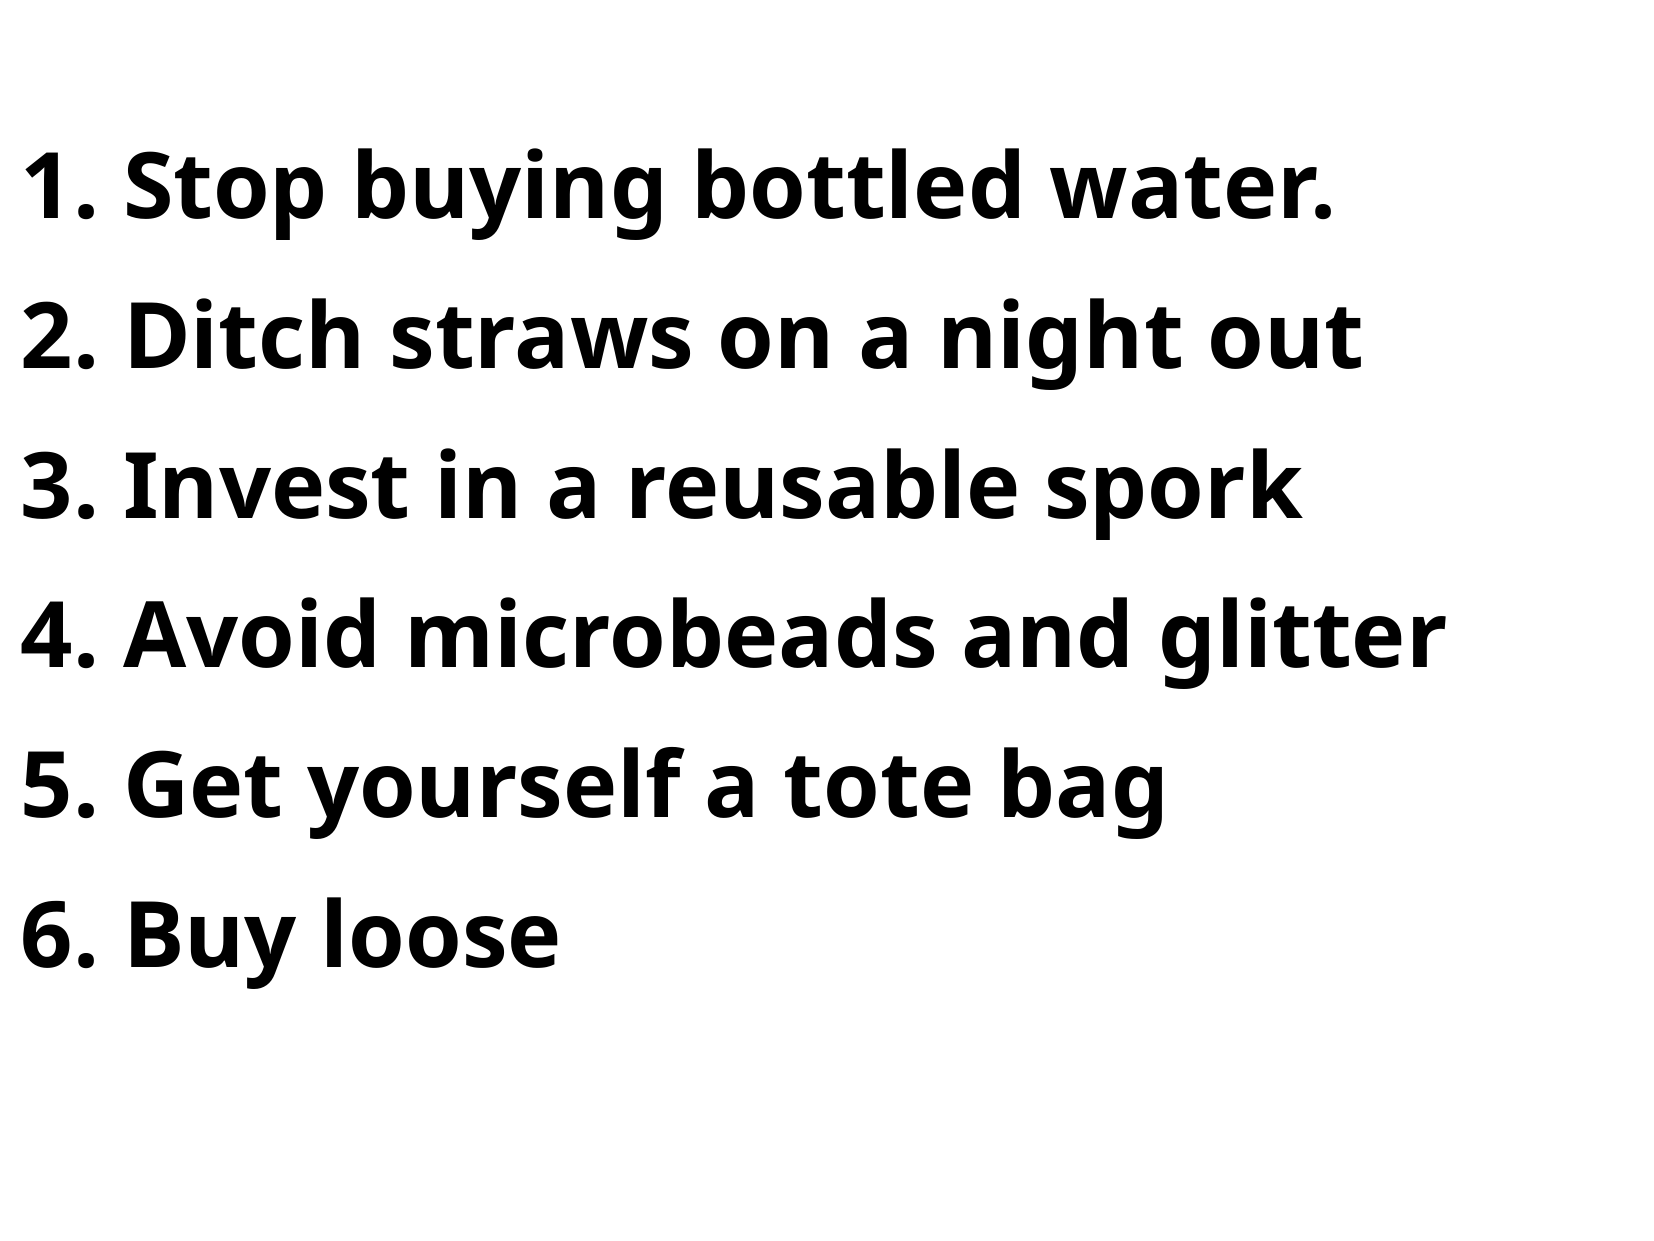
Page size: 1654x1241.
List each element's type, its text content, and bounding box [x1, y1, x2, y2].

text_box 1. Stop buying bottled water. 2. Ditch straws on a night out 3. Invest in a reusable spork 4. Avoid microbeads and glitter 5. Get yourself a tote bag 6. Buy loose [6, 0, 1654, 1241]
